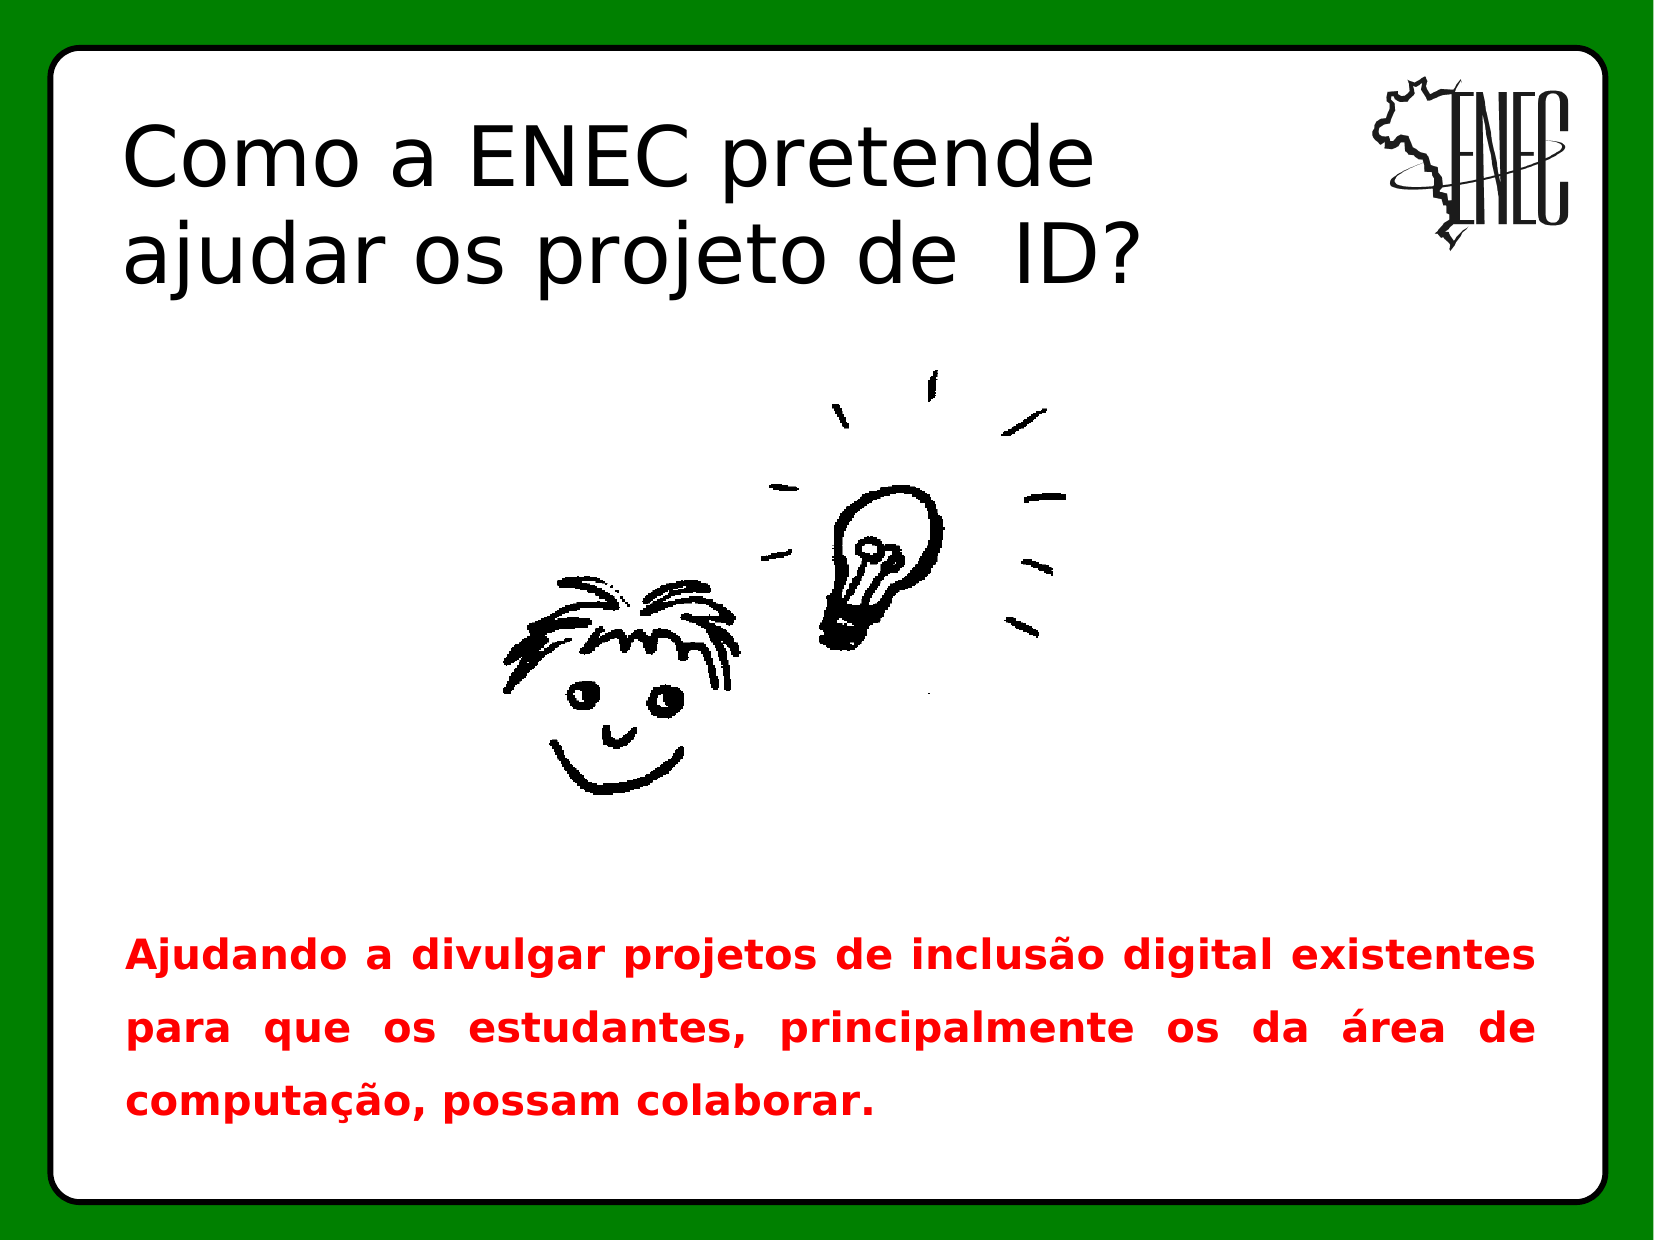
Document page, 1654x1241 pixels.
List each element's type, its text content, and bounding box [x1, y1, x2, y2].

picture [501, 370, 1071, 798]
list Ajudando a divulgar projetos de inclusão digital existentes para que os estudantes, principalmente os da área de computação, possam colaborar. [125, 906, 1538, 1184]
title Como a ENEC pretende ajudar os projeto de ID? [121, 102, 1534, 311]
picture [1367, 71, 1574, 273]
